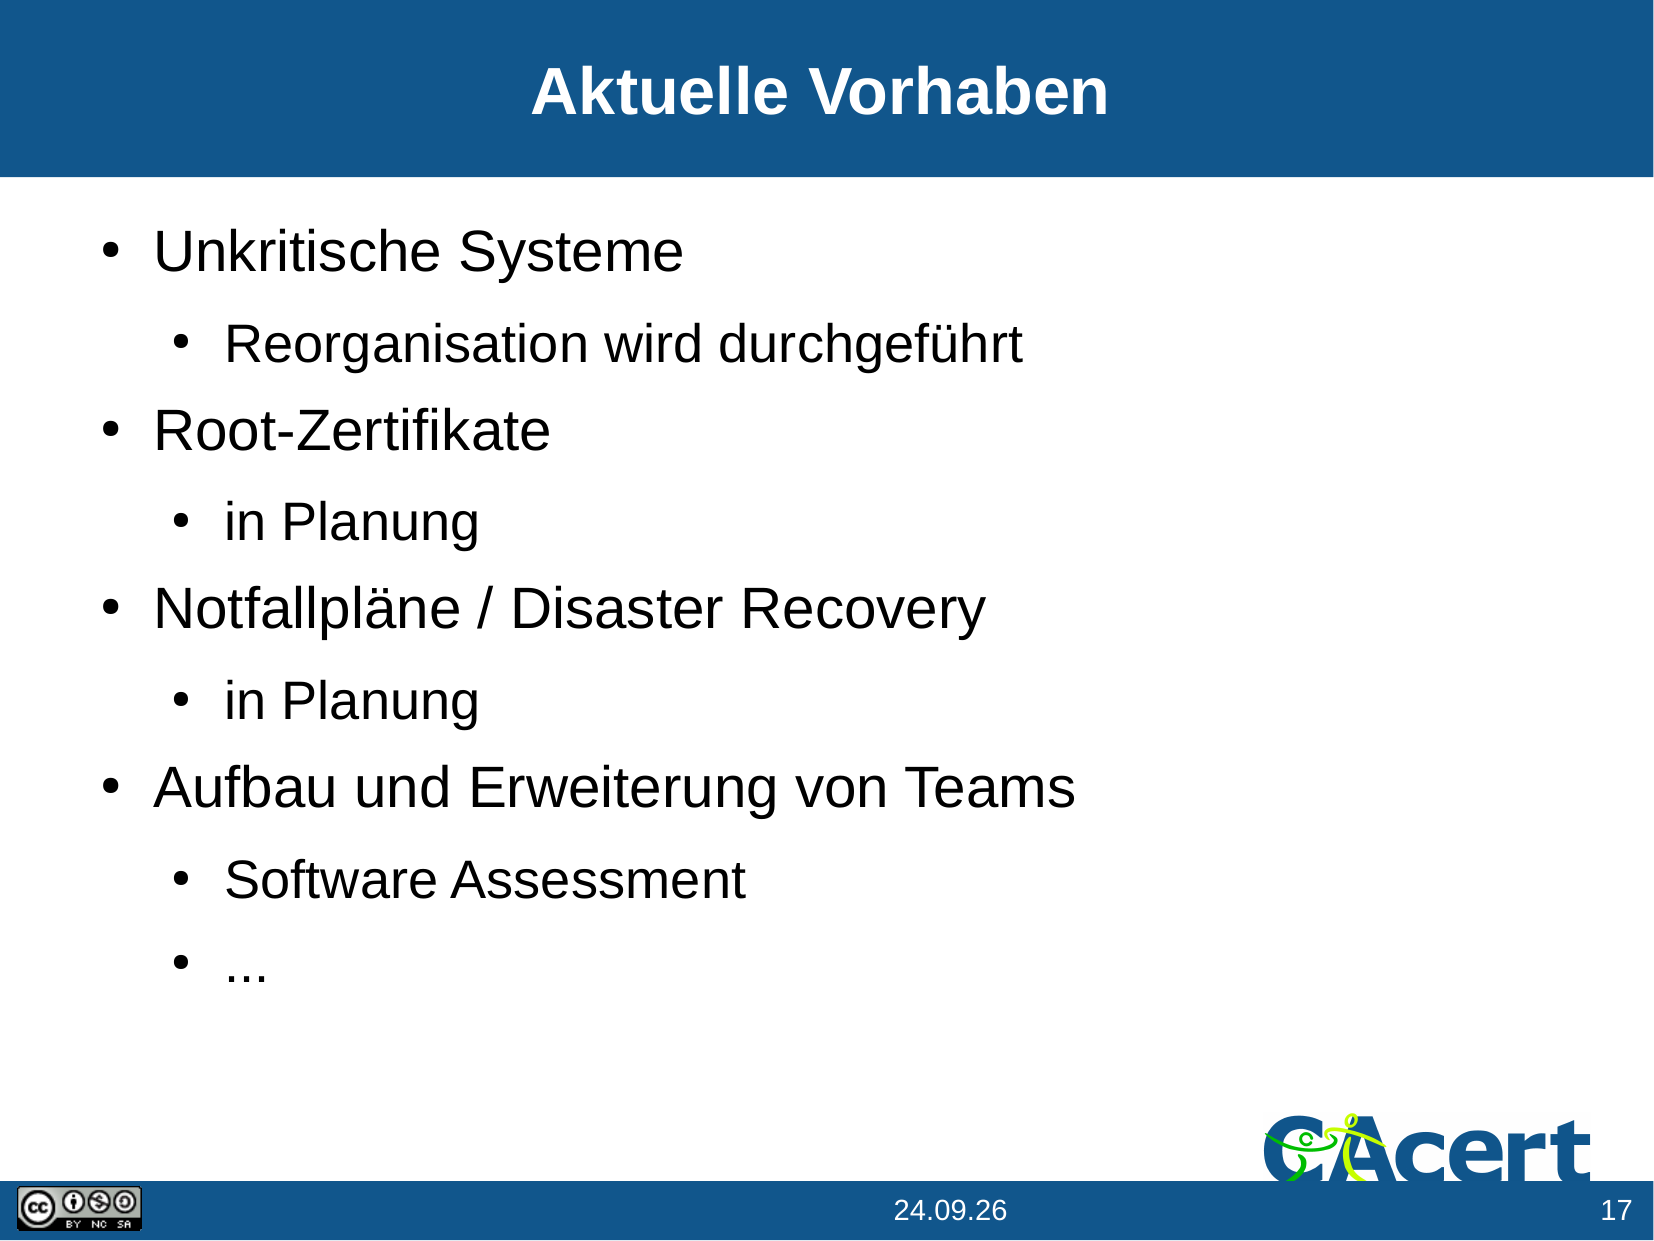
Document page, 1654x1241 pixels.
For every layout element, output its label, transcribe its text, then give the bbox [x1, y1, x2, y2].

picture [17, 1186, 142, 1231]
picture [1263, 1112, 1591, 1181]
title Aktuelle Vorhaben [76, 17, 1565, 166]
list Unkritische Systeme Reorganisation wird durchgeführt Root-Zertifikate in Planung Notfallpläne / Disaster Recovery in Planung Aufbau und Erweiterung von Teams Software Assessment ... [82, 218, 1571, 1077]
